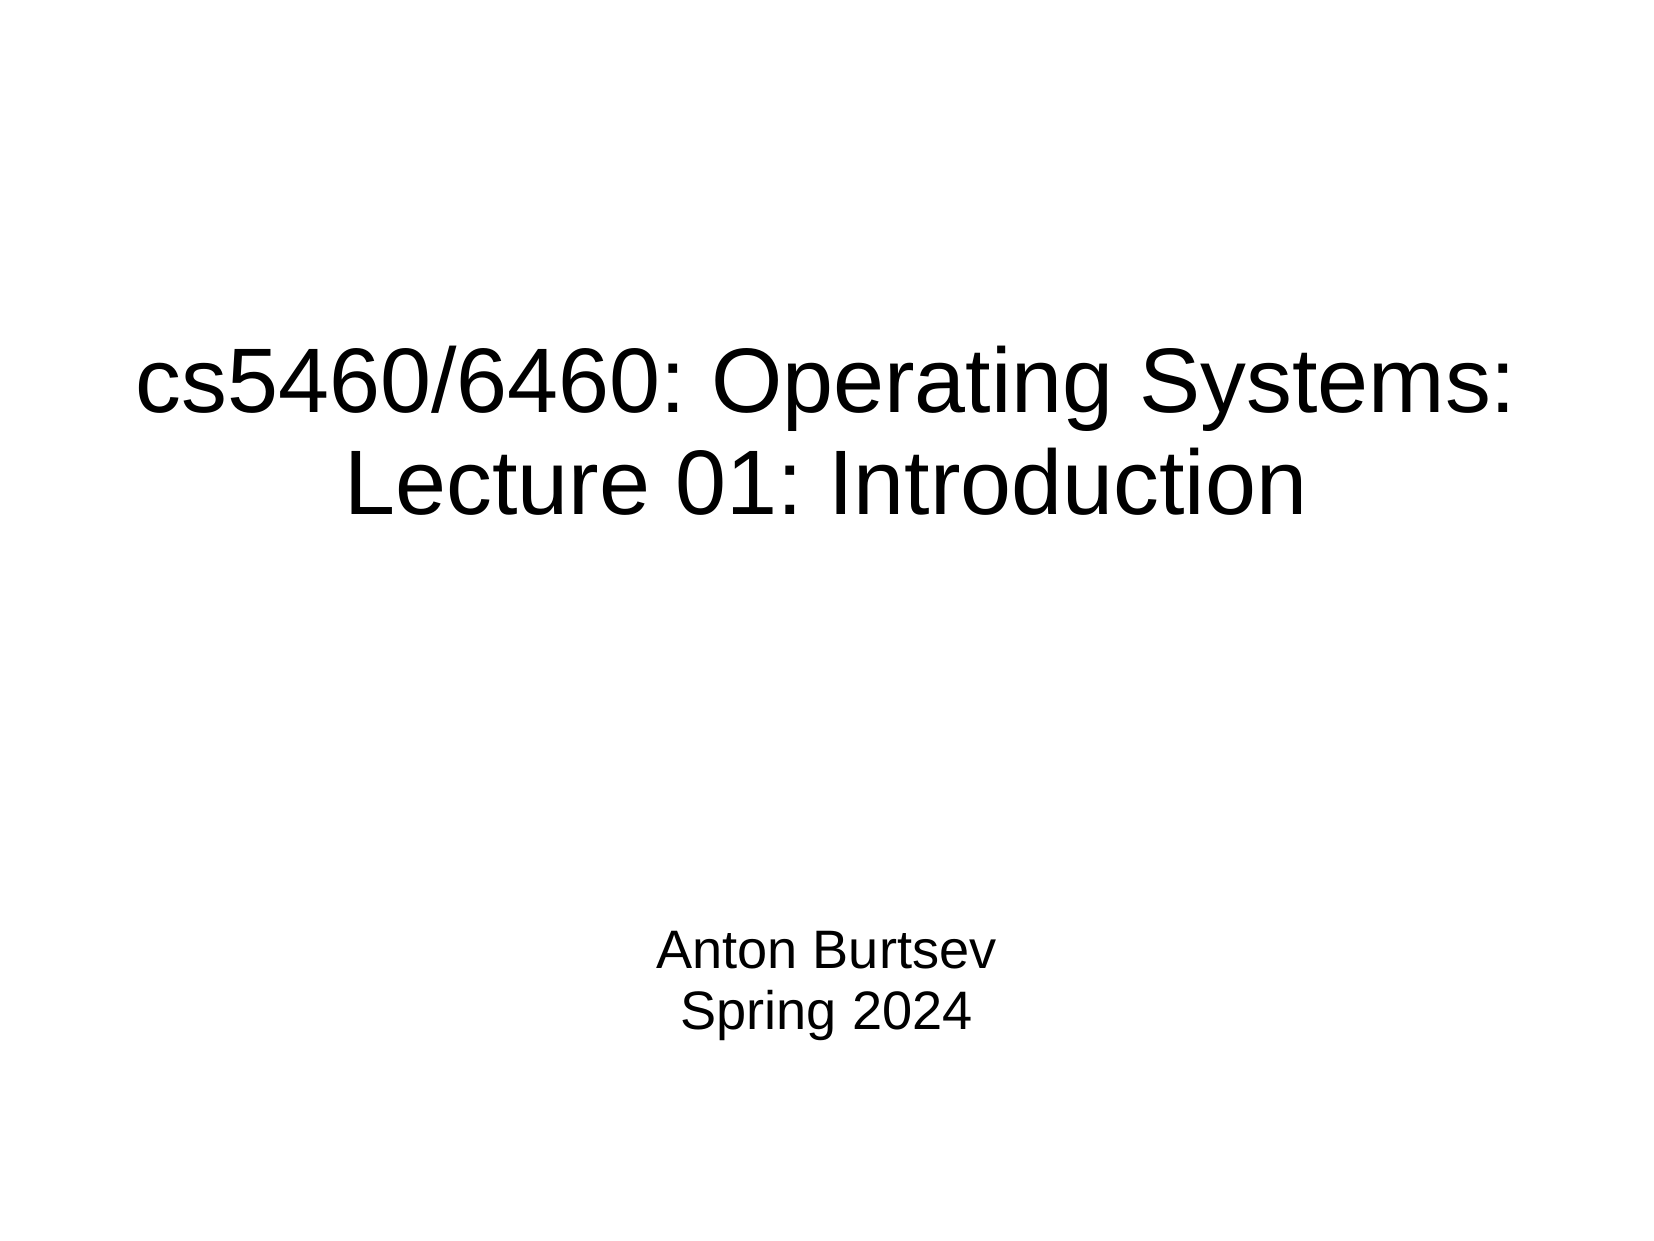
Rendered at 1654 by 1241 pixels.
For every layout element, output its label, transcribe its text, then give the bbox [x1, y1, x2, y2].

subtitle Anton Burtsev Spring 2024 [82, 637, 1571, 1109]
title cs5460/6460: Operating Systems: Lecture 01: Introduction [82, 113, 1571, 637]
